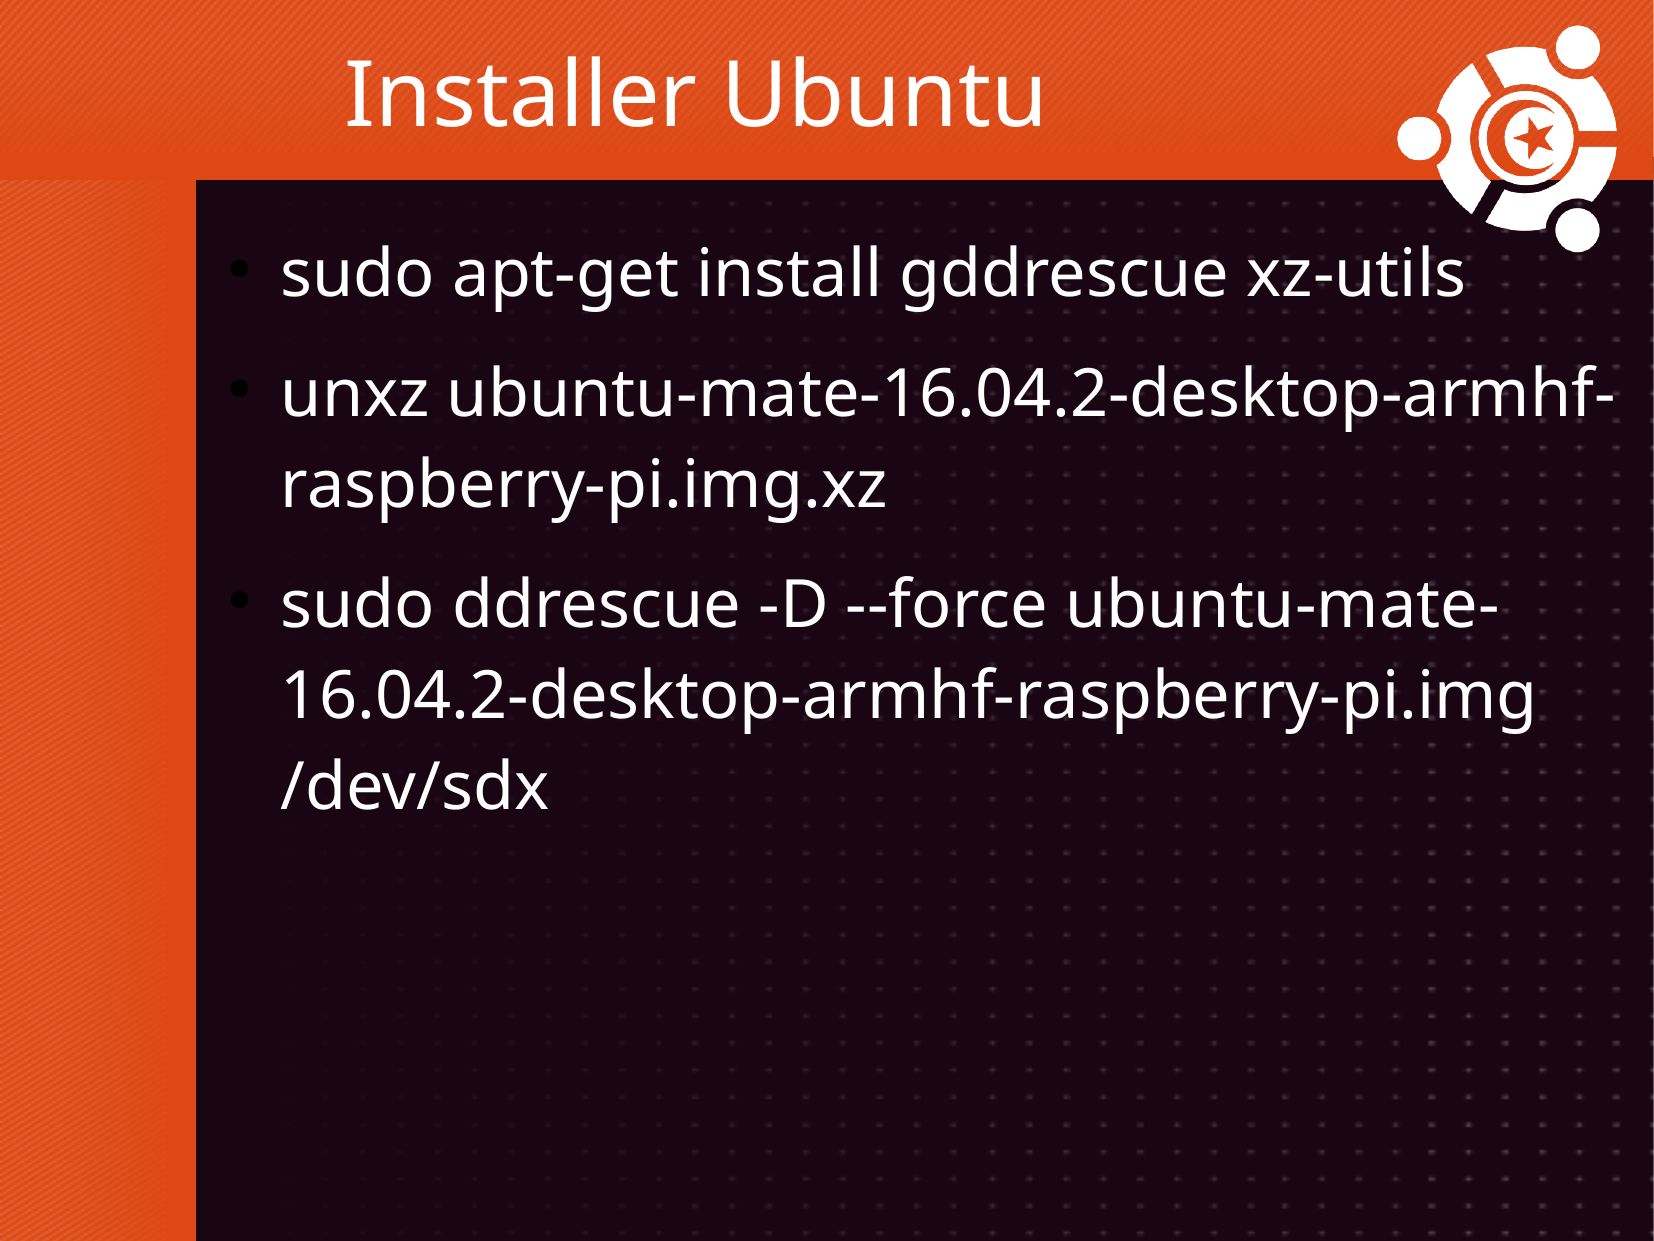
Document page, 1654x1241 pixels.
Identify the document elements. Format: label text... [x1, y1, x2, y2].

picture [0, 0, 1654, 1241]
title Installer Ubuntu [0, 2, 1394, 181]
text_box [210, 225, 1639, 945]
